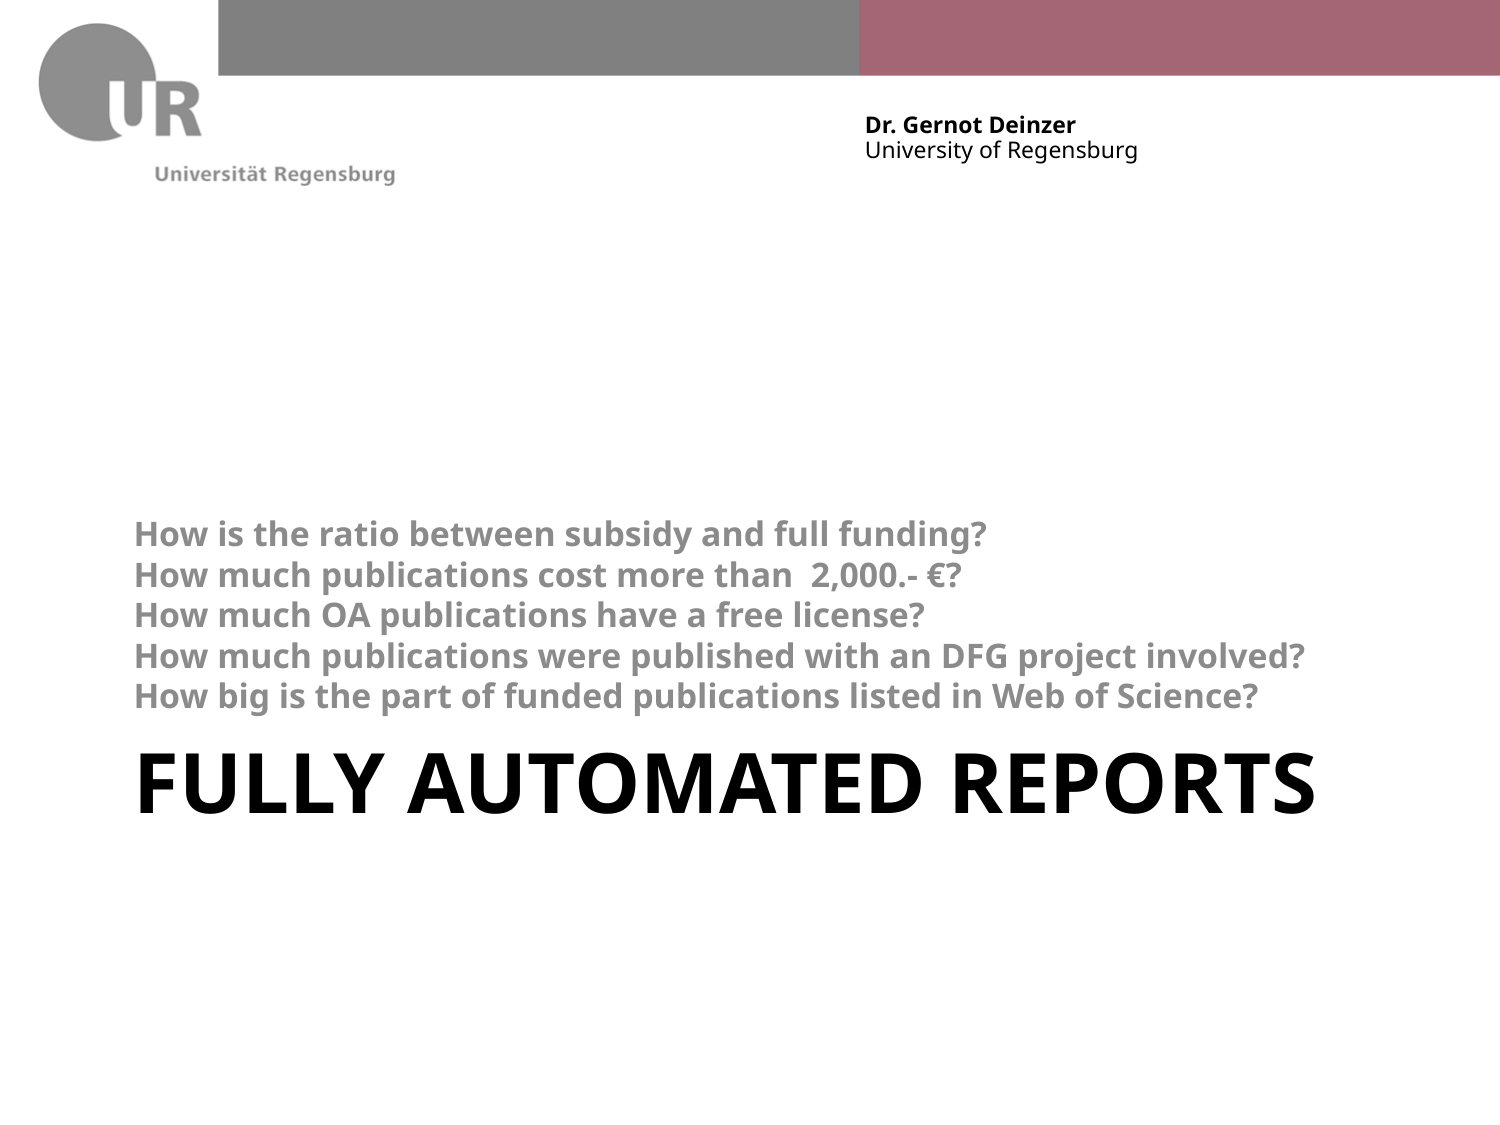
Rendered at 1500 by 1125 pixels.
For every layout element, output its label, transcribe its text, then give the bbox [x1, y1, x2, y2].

list How is the ratio between subsidy and full funding? How much publications cost more than 2,000.- €? How much OA publications have a free license? How much publications were published with an DFG project involved? How big is the part of funded publications listed in Web of Science? [118, 476, 1394, 723]
picture [17, 18, 419, 209]
title Fully automated Reports [118, 723, 1394, 947]
